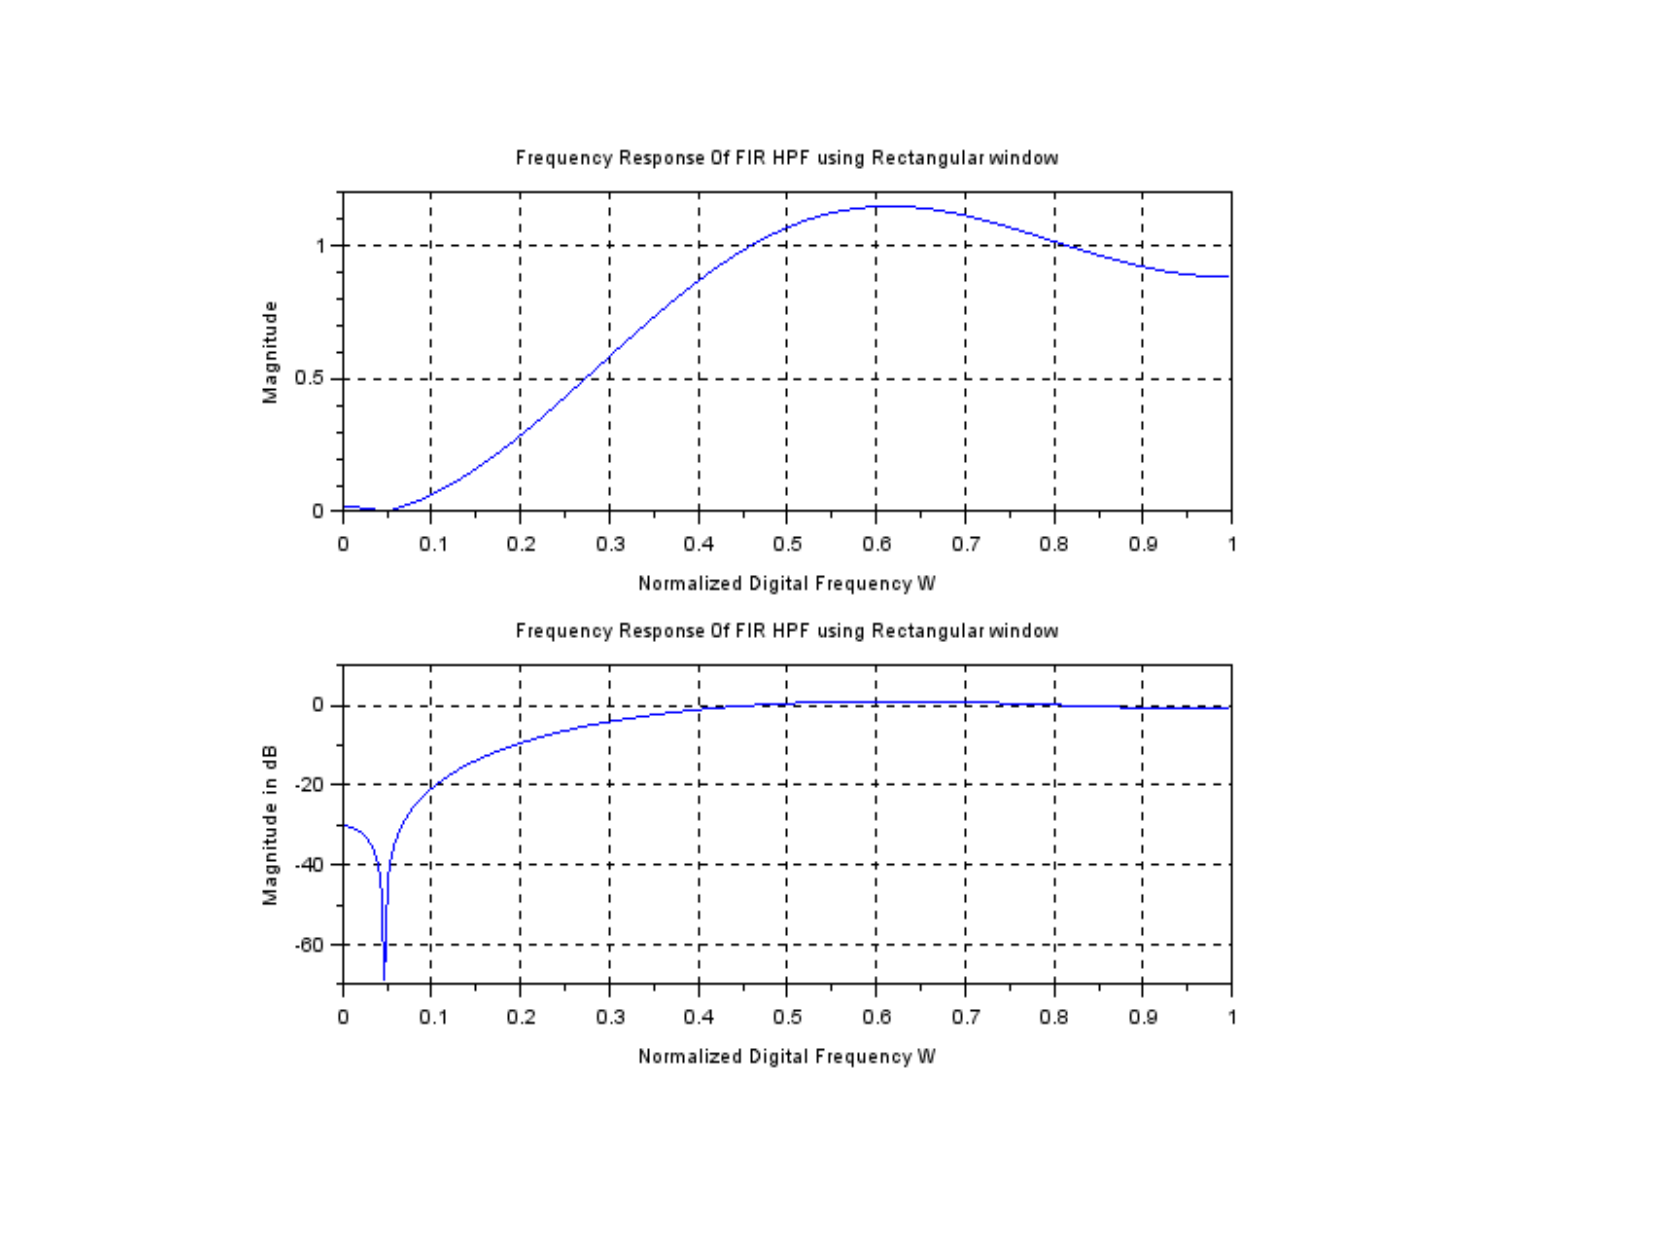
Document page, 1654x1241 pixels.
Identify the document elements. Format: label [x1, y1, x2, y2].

picture [195, 134, 1381, 1081]
